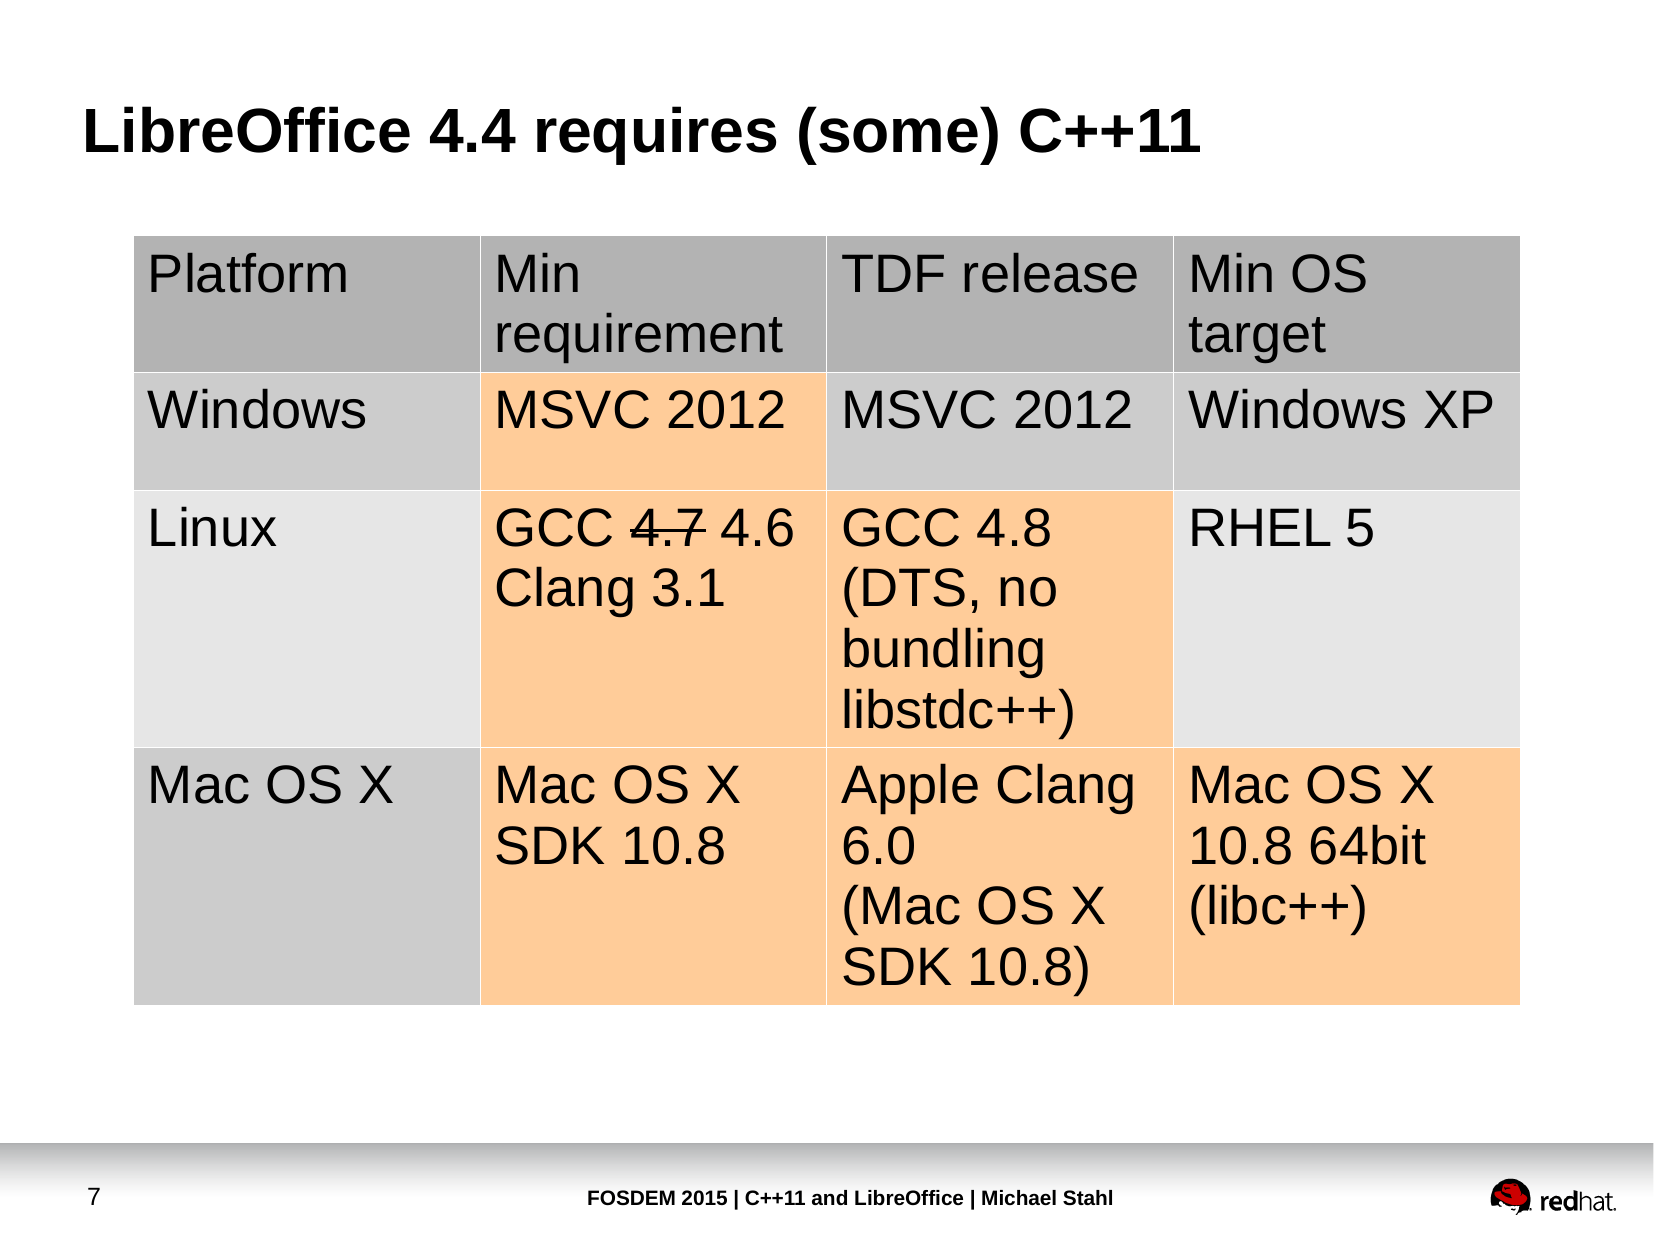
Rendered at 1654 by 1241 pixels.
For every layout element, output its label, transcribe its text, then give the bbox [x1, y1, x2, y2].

table_header Platform [134, 236, 480, 372]
title LibreOffice 4.4 requires (some) C++11 [82, 37, 1571, 226]
table_cell Apple Clang 6.0 (Mac OS X SDK 10.8) [827, 748, 1173, 1005]
table_cell MSVC 2012 [481, 373, 826, 490]
picture [0, 1143, 1654, 1241]
table_header Min requirement [481, 236, 826, 372]
table_cell Linux [134, 491, 480, 747]
table_cell Windows XP [1174, 373, 1520, 490]
table_cell Mac OS X 10.8 64bit (libc++) [1174, 748, 1520, 1005]
table_cell RHEL 5 [1174, 491, 1520, 747]
table_header Min OS target [1174, 236, 1520, 372]
table_cell Windows [134, 373, 480, 490]
table_cell MSVC 2012 [827, 373, 1173, 490]
table_cell GCC 4.7 4.6 Clang 3.1 [481, 491, 826, 747]
table_header TDF release [827, 236, 1173, 372]
table_cell Mac OS X [134, 748, 480, 1005]
table_cell GCC 4.8 (DTS, no bundling libstdc++) [827, 491, 1173, 747]
table_cell Mac OS X SDK 10.8 [481, 748, 826, 1005]
